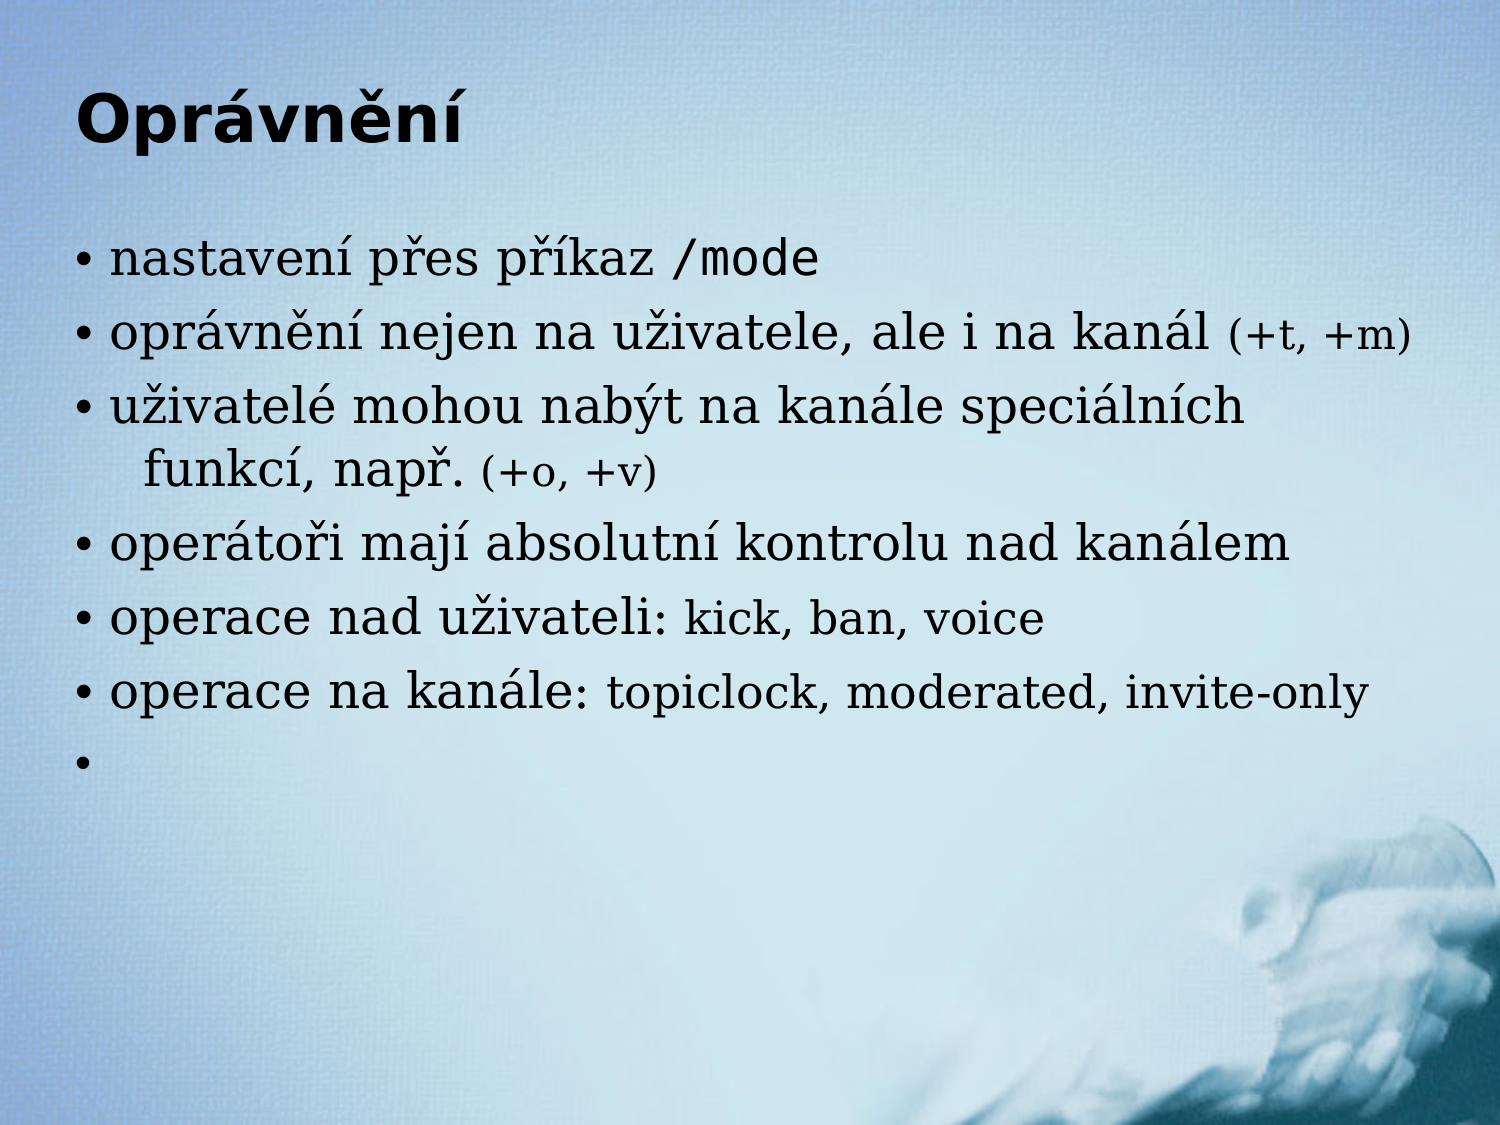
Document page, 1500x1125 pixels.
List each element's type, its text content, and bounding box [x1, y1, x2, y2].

text_box nastavení přes příkaz /mode oprávnění nejen na uživatele, ale i na kanál (+t, +m) uživatelé mohou nabýt na kanále speciálních funkcí, např. (+o, +v) operátoři mají absolutní kontrolu nad kanálem operace nad uživateli: kick, ban, voice operace na kanále: topiclock, moderated, invite-only [75, 225, 1426, 786]
text_box Oprávnění [75, 75, 1463, 153]
picture [0, 0, 1500, 1125]
